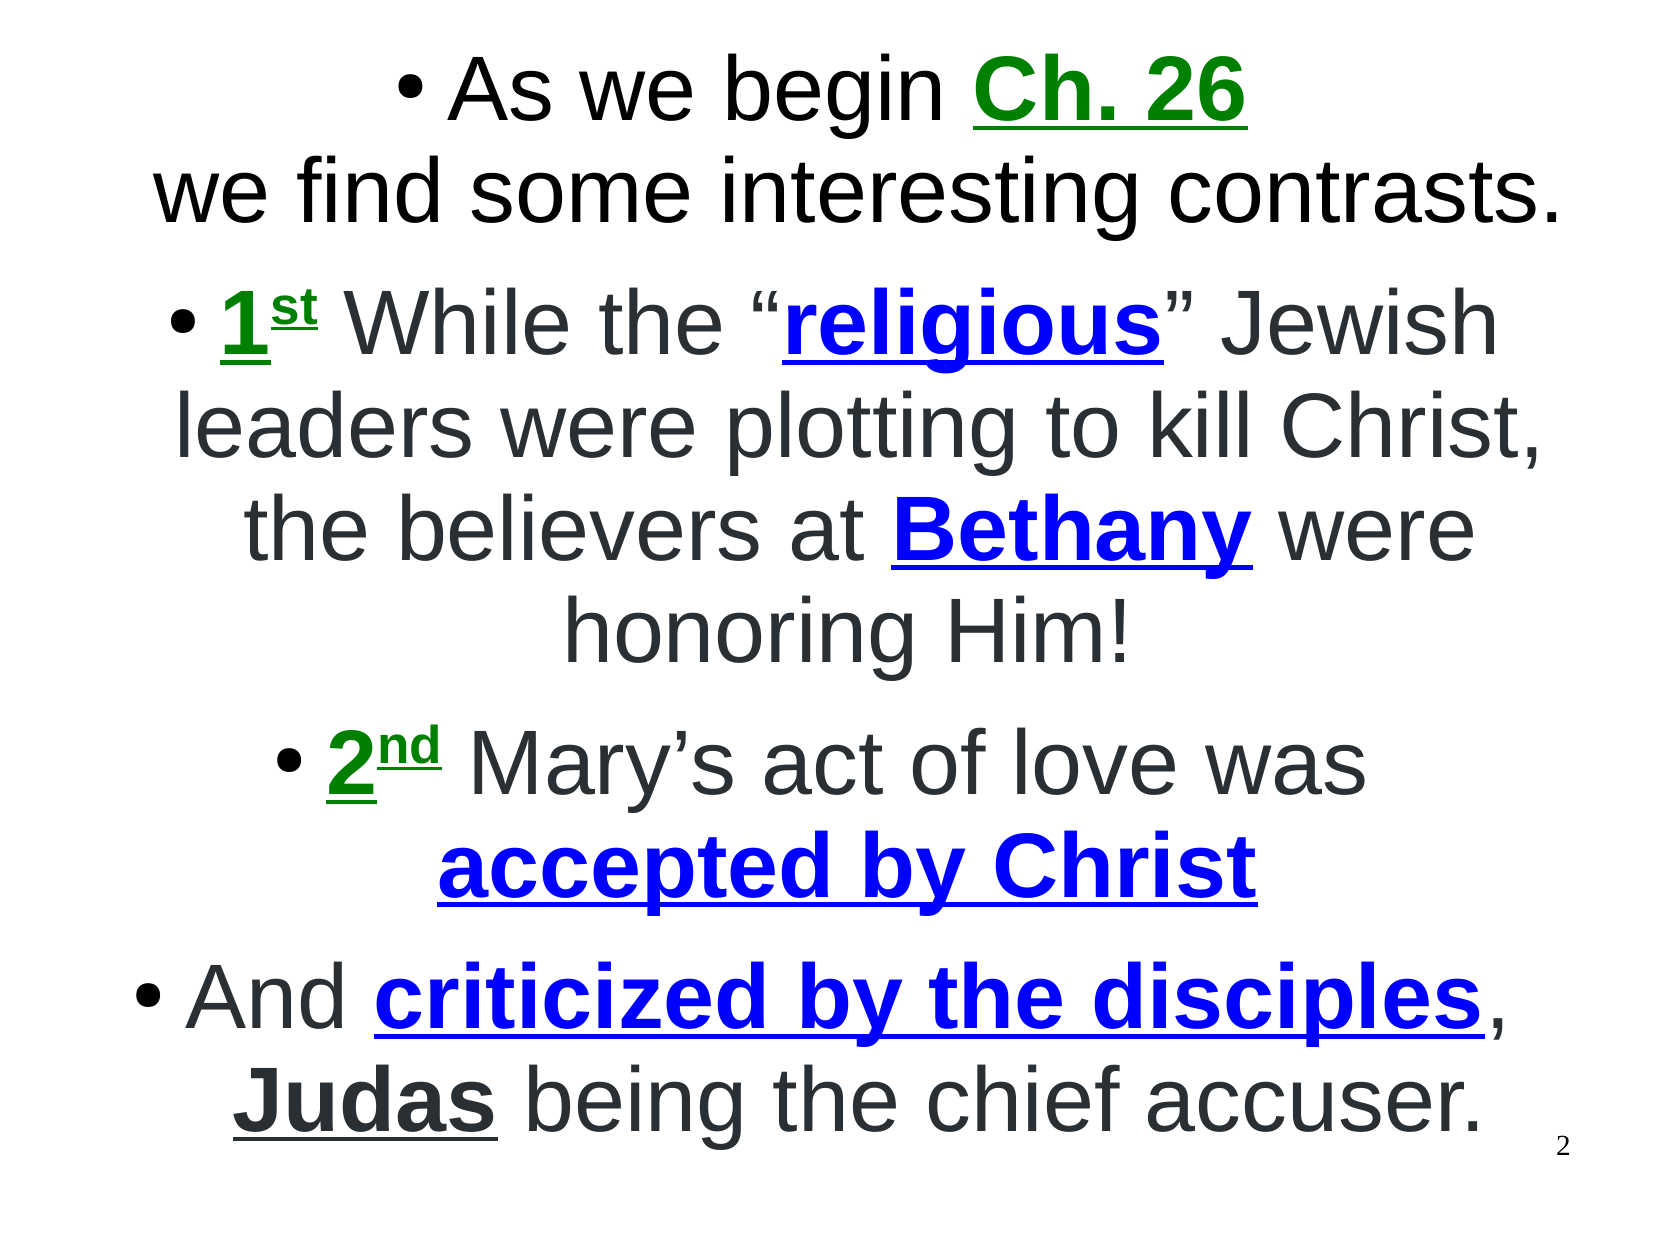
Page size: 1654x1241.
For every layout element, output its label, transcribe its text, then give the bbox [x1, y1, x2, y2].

list As we begin Ch. 26 we find some interesting contrasts. 1st While the “religious” Jewish leaders were plotting to kill Christ, the believers at Bethany were honoring Him! 2nd Mary’s act of love was accepted by Christ And criticized by the disciples, Judas being the chief accuser. [37, 37, 1613, 1238]
